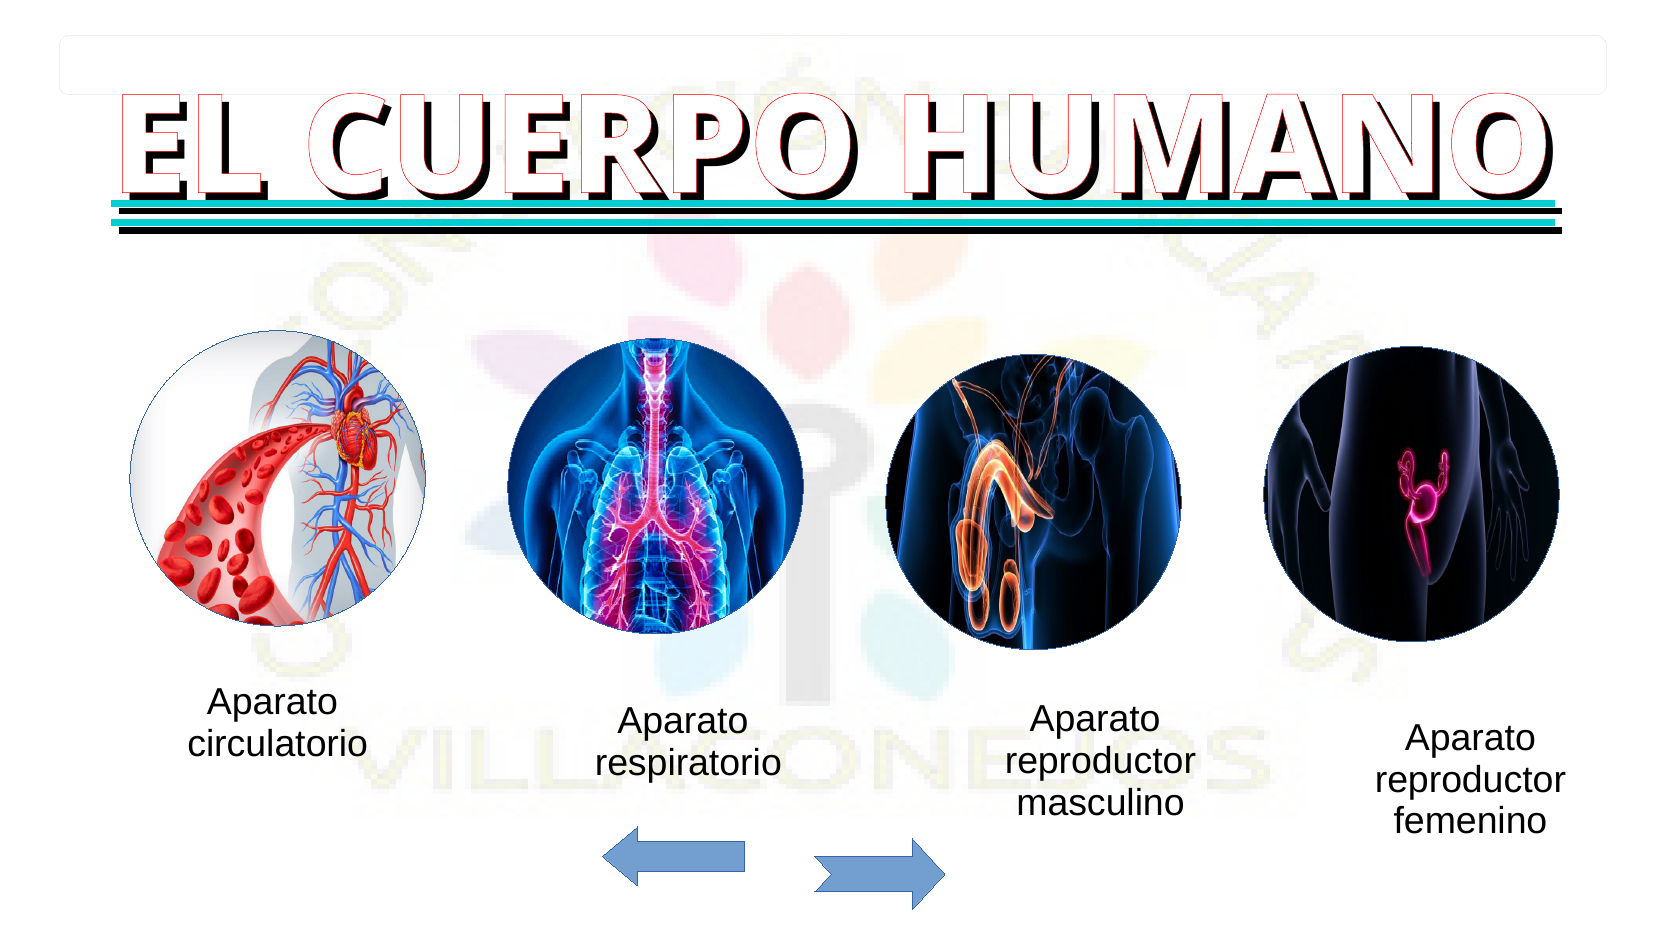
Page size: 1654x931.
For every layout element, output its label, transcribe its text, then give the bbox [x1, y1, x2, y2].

text_box [507, 338, 804, 634]
text_box [1263, 346, 1560, 642]
text_box [602, 826, 745, 886]
text_box [814, 838, 945, 910]
text_box Aparato reproductor masculino [905, 689, 1296, 831]
text_box Aparato circulatorio [94, 673, 461, 773]
text_box [129, 330, 426, 627]
text_box EL CUERPO HUMANO [59, 35, 1607, 95]
text_box [885, 354, 1182, 650]
text_box Aparato respiratorio [500, 692, 867, 791]
text_box Aparato reproductor femenino [1311, 708, 1630, 850]
